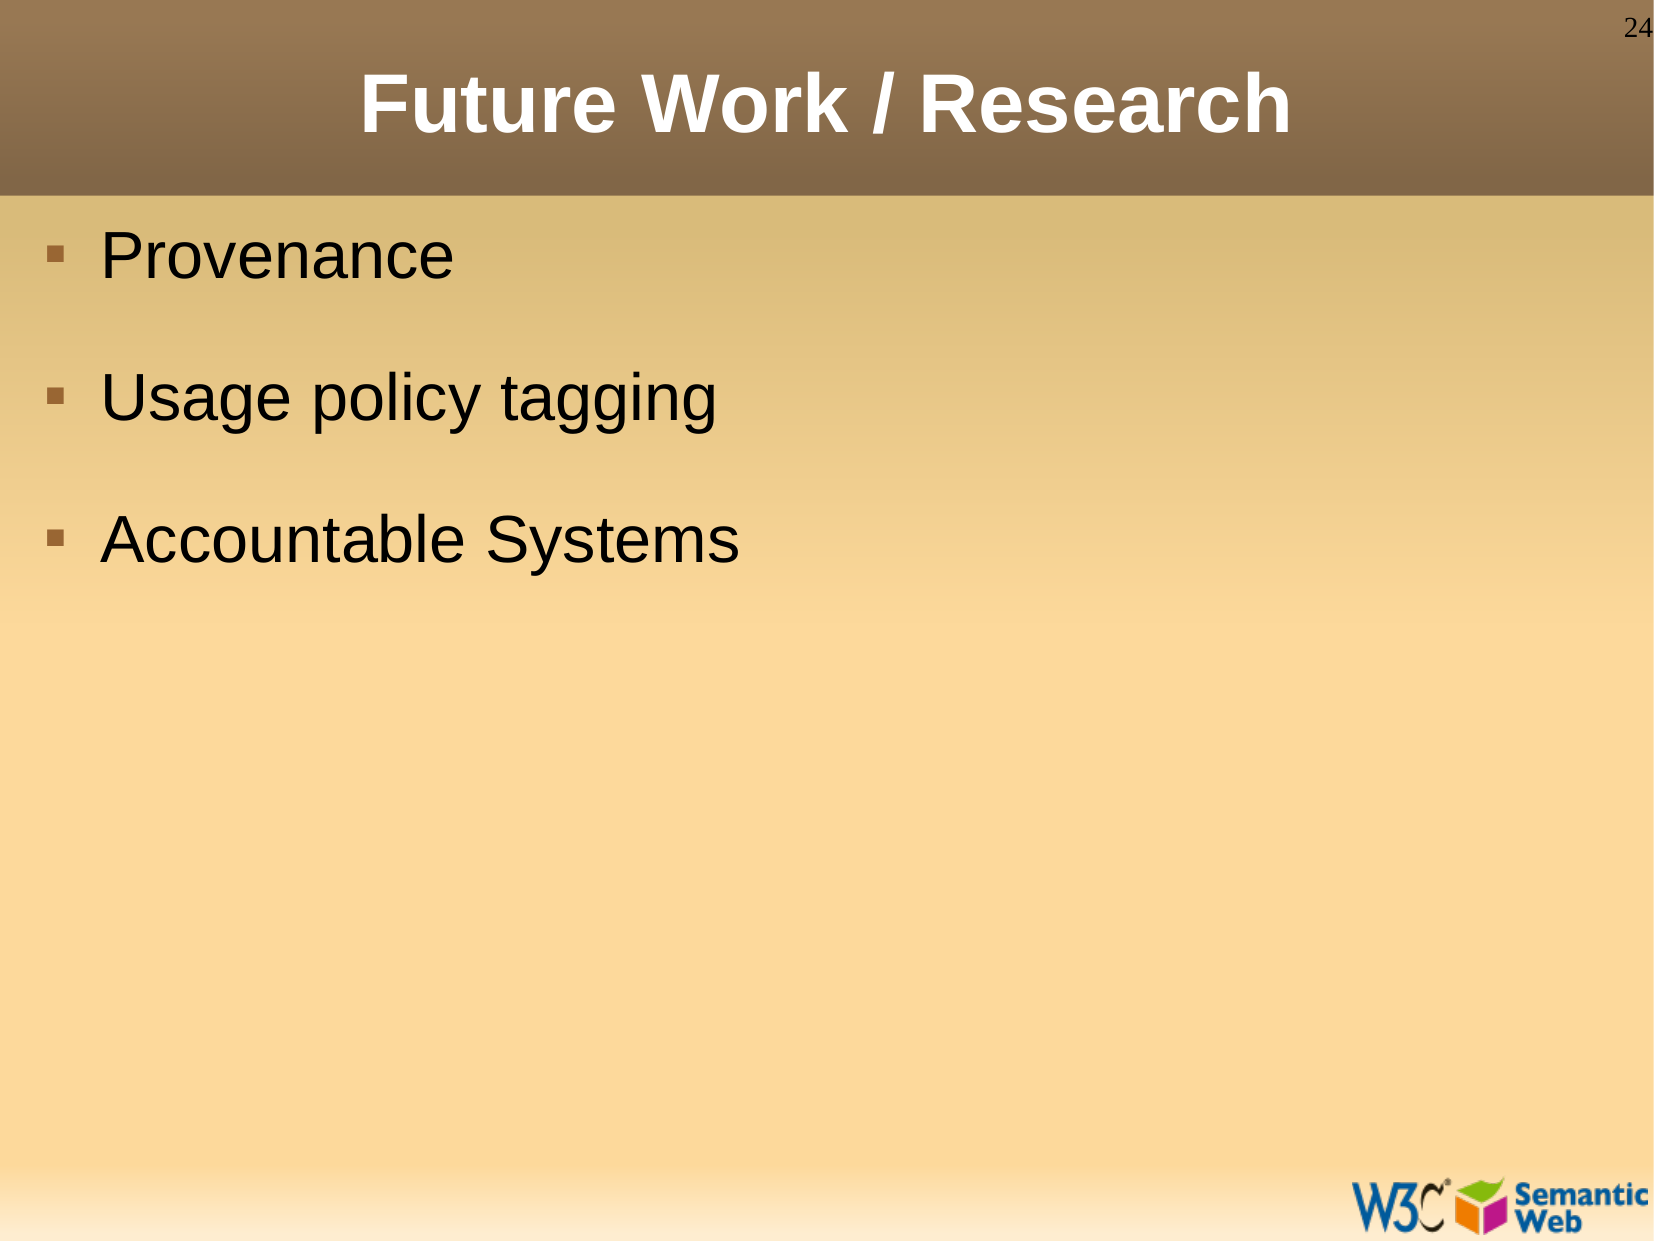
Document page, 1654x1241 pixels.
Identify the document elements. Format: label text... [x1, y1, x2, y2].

picture [0, 208, 1654, 1241]
title Future Work / Research [0, 0, 1654, 208]
list Provenance Usage policy tagging Accountable Systems [29, 218, 1624, 1205]
